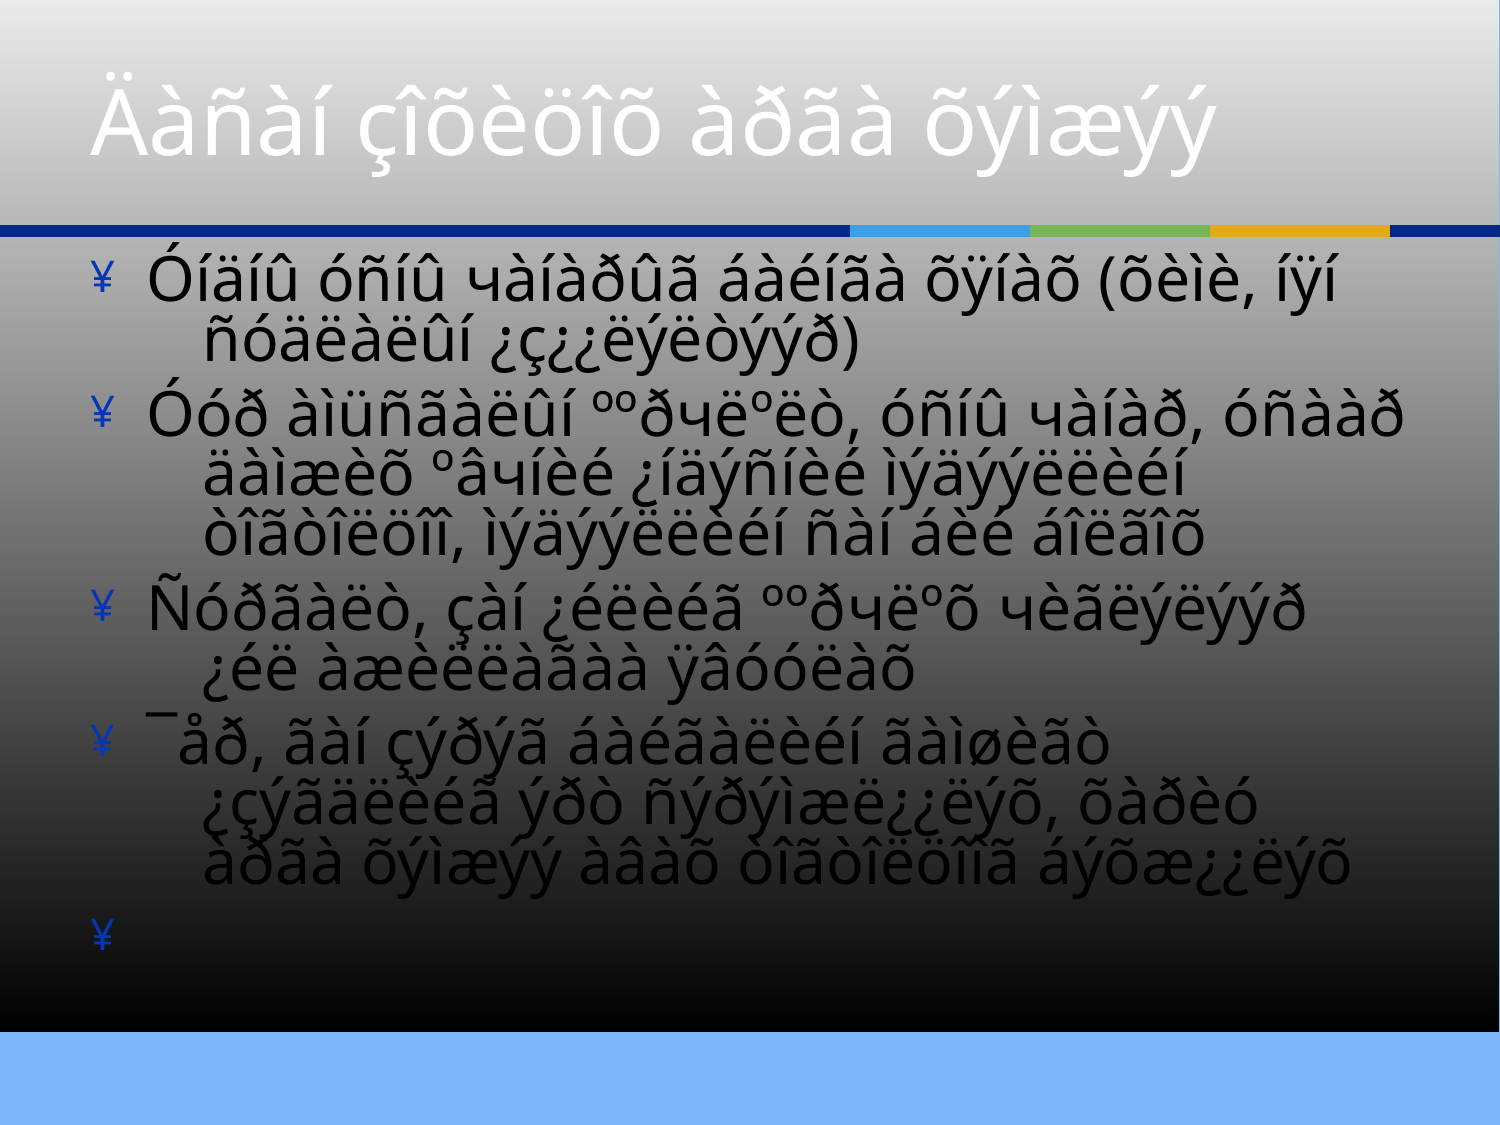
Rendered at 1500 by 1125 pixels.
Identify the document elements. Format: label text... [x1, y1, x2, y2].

title Äàñàí çîõèöîõ àðãà õýìæýý [75, 24, 1426, 213]
list Óíäíû óñíû чàíàðûã áàéíãà õÿíàõ (õèìè, íÿí ñóäëàëûí ¿ç¿¿ëýëòýýð) Óóð àìüñãàëûí ººðчëºëò, óñíû чàíàð, óñààð äàìæèõ ºâчíèé ¿íäýñíèé ìýäýýëëèéí òîãòîëöîî, ìýäýýëëèéí ñàí áèé áîëãîõ Ñóðãàëò, çàí ¿éëèéã ººðчëºõ чèãëýëýýð ¿éë àæèëëàãàà ÿâóóëàõ ¯åð, ãàí çýðýã áàéãàëèéí ãàìøèãò ¿çýãäëèéã ýðò ñýðýìæë¿¿ëýõ, õàðèó àðãà õýìæýý àâàõ òîãòîëöîîã áýõæ¿¿ëýõ [75, 246, 1426, 1006]
